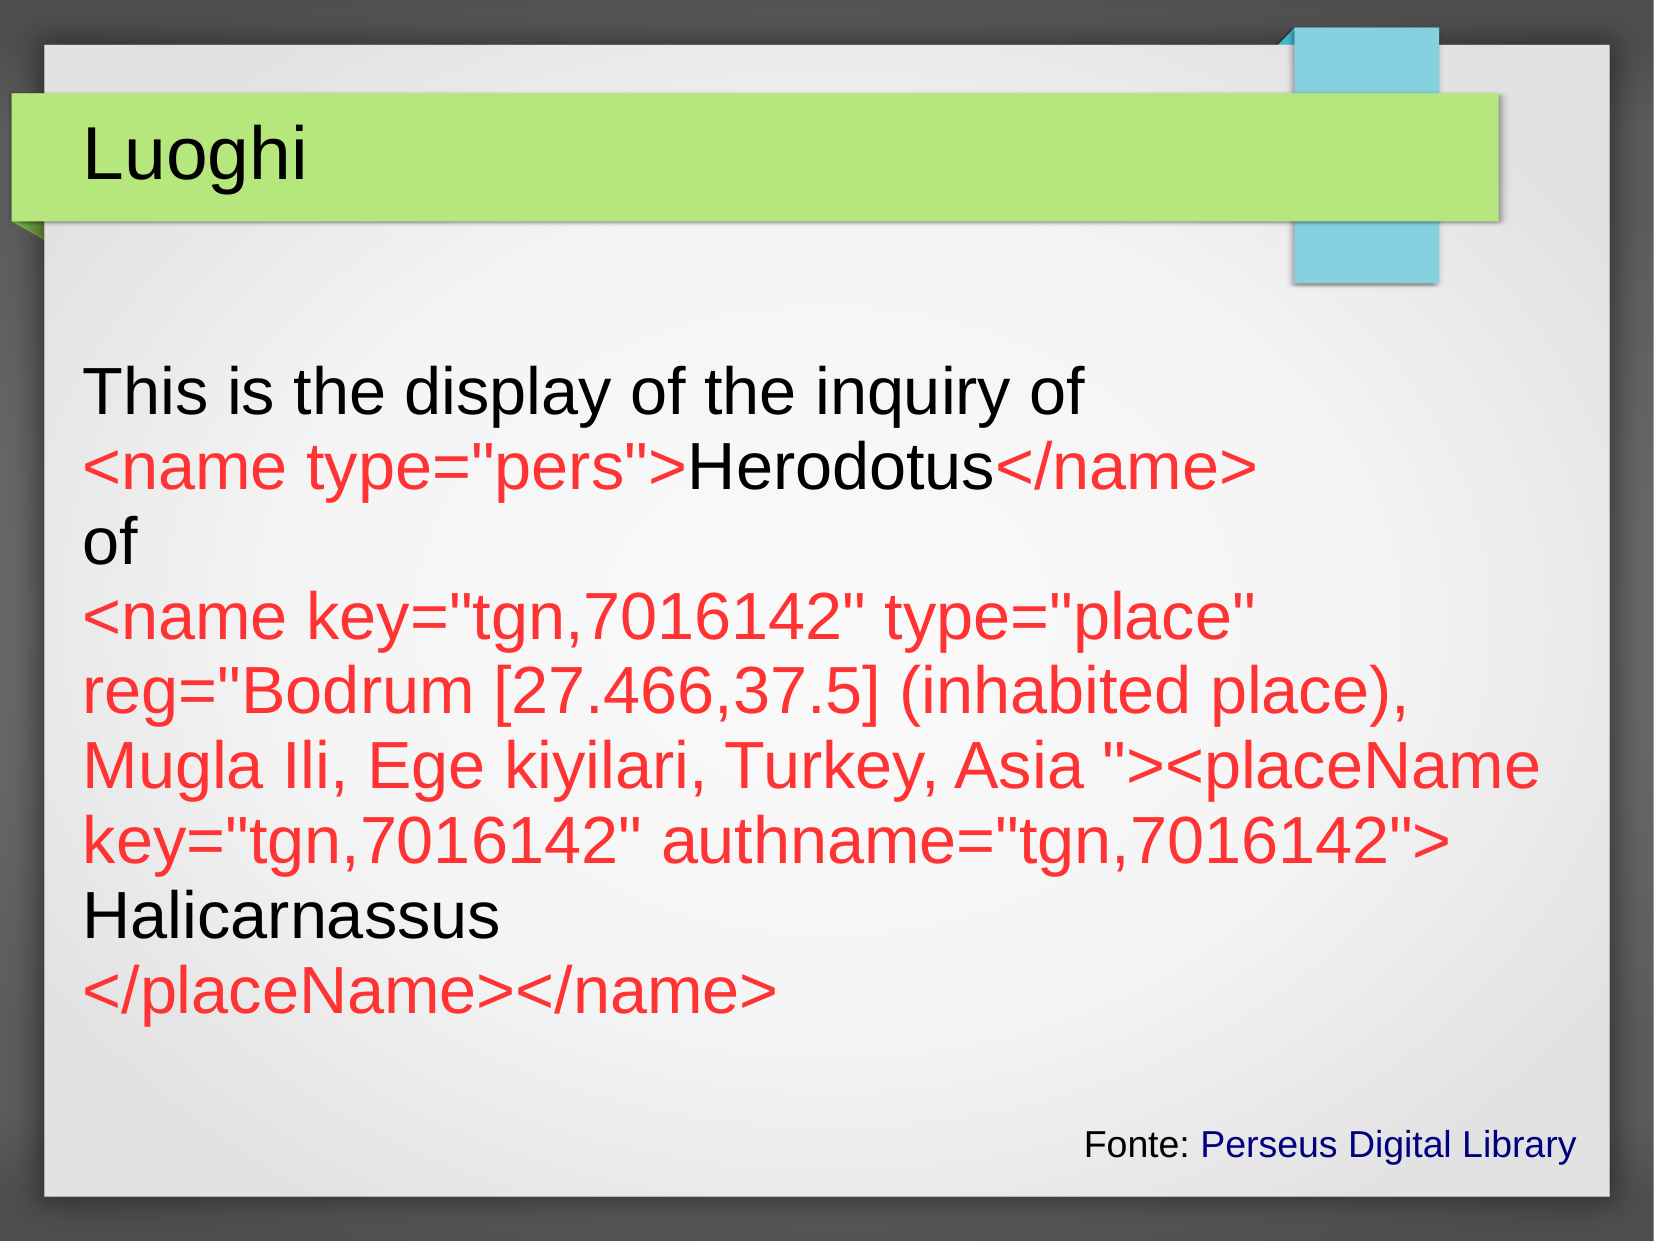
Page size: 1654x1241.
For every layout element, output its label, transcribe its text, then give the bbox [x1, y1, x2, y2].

subtitle This is the display of the inquiry of <name type="pers">Herodotus</name> of <name key="tgn,7016142" type="place" reg="Bodrum [27.466,37.5] (inhabited place), Mugla Ili, Ege kiyilari, Turkey, Asia "><placeName key="tgn,7016142" authname="tgn,7016142"> Halicarnassus </placeName></name> [82, 295, 1571, 1087]
picture [0, 0, 1654, 1241]
text_box Fonte: Perseus Digital Library [1068, 1116, 1592, 1173]
title Luoghi [82, 94, 1264, 213]
